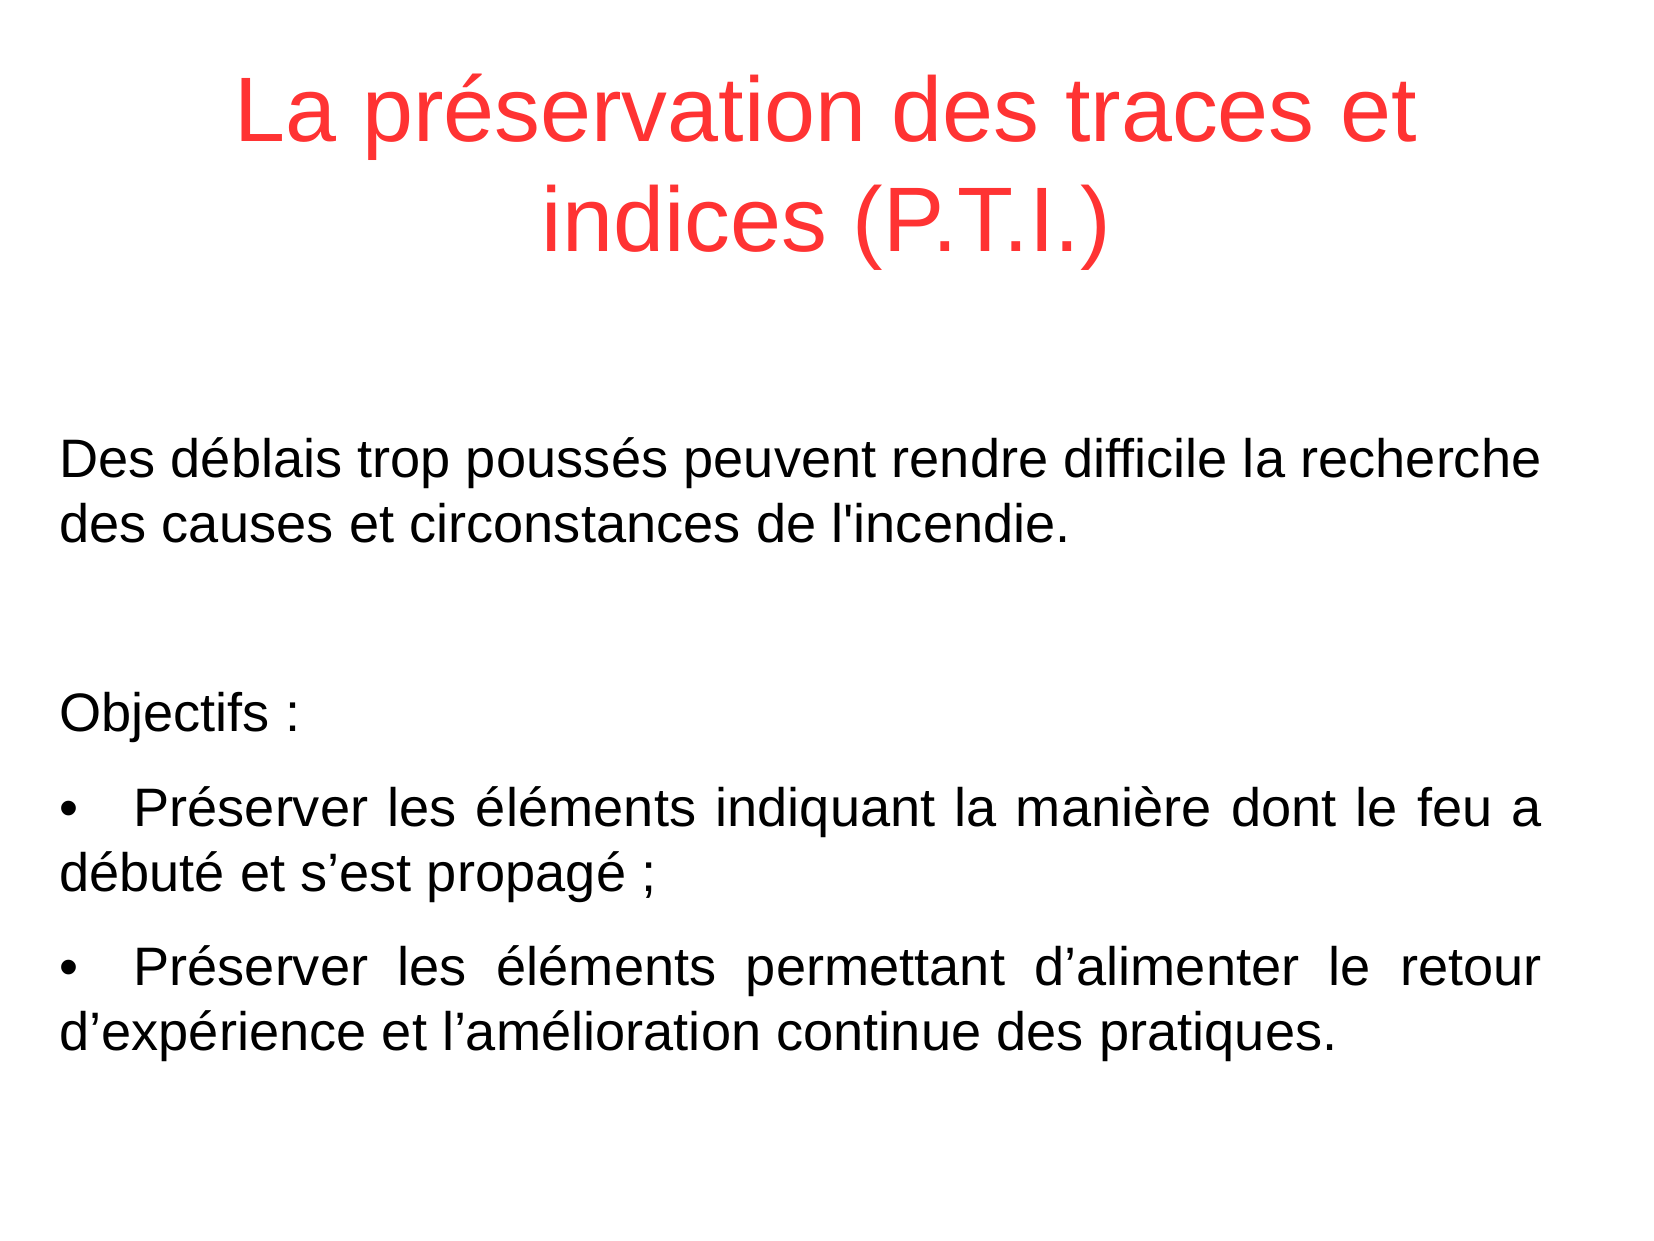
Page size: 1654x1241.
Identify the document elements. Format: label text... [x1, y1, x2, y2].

title La préservation des traces et indices (P.T.I.) [82, 49, 1571, 257]
list Des déblais trop poussés peuvent rendre difficile la recherche des causes et circonstances de l'incendie. Objectifs : • Préserver les éléments indiquant la manière dont le feu a débuté et s’est propagé ; • Préserver les éléments permettant d’alimenter le retour d’expérience et l’amélioration continue des pratiques. [59, 94, 1548, 1111]
